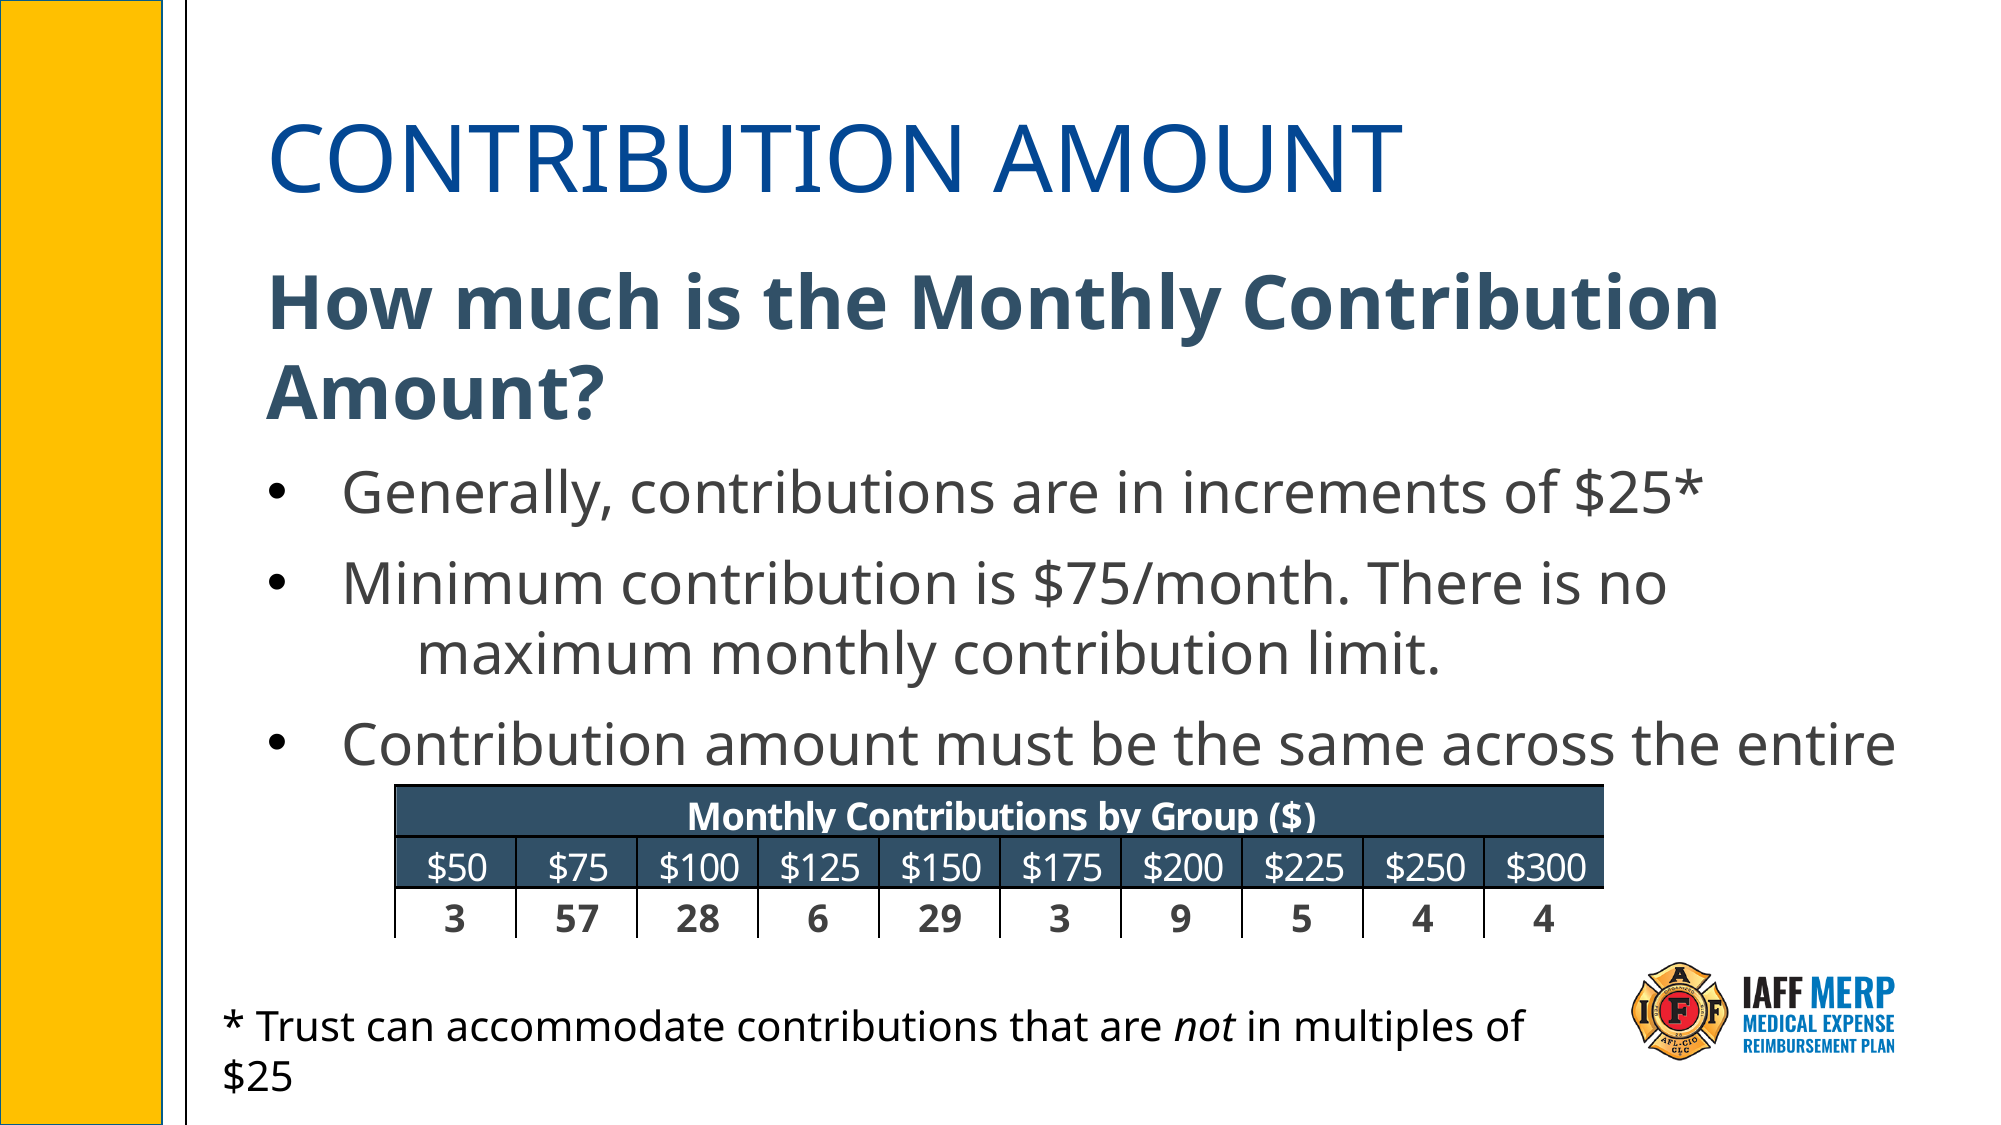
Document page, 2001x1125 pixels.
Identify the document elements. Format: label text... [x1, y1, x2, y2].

text_box [0, 0, 162, 1125]
text_box * Trust can accommodate contributions that are not in multiples of $25 [207, 991, 1583, 1058]
title Contribution amount [266, 55, 1930, 221]
picture [393, 784, 1607, 941]
list How much is the Monthly Contribution Amount? Generally, contributions are in increments of $25* Minimum contribution is $75/month. There is no maximum monthly contribution limit. Contribution amount must be the same across the entire bargaining unit (or eligible class) [237, 244, 1901, 968]
picture [1620, 950, 1906, 1070]
